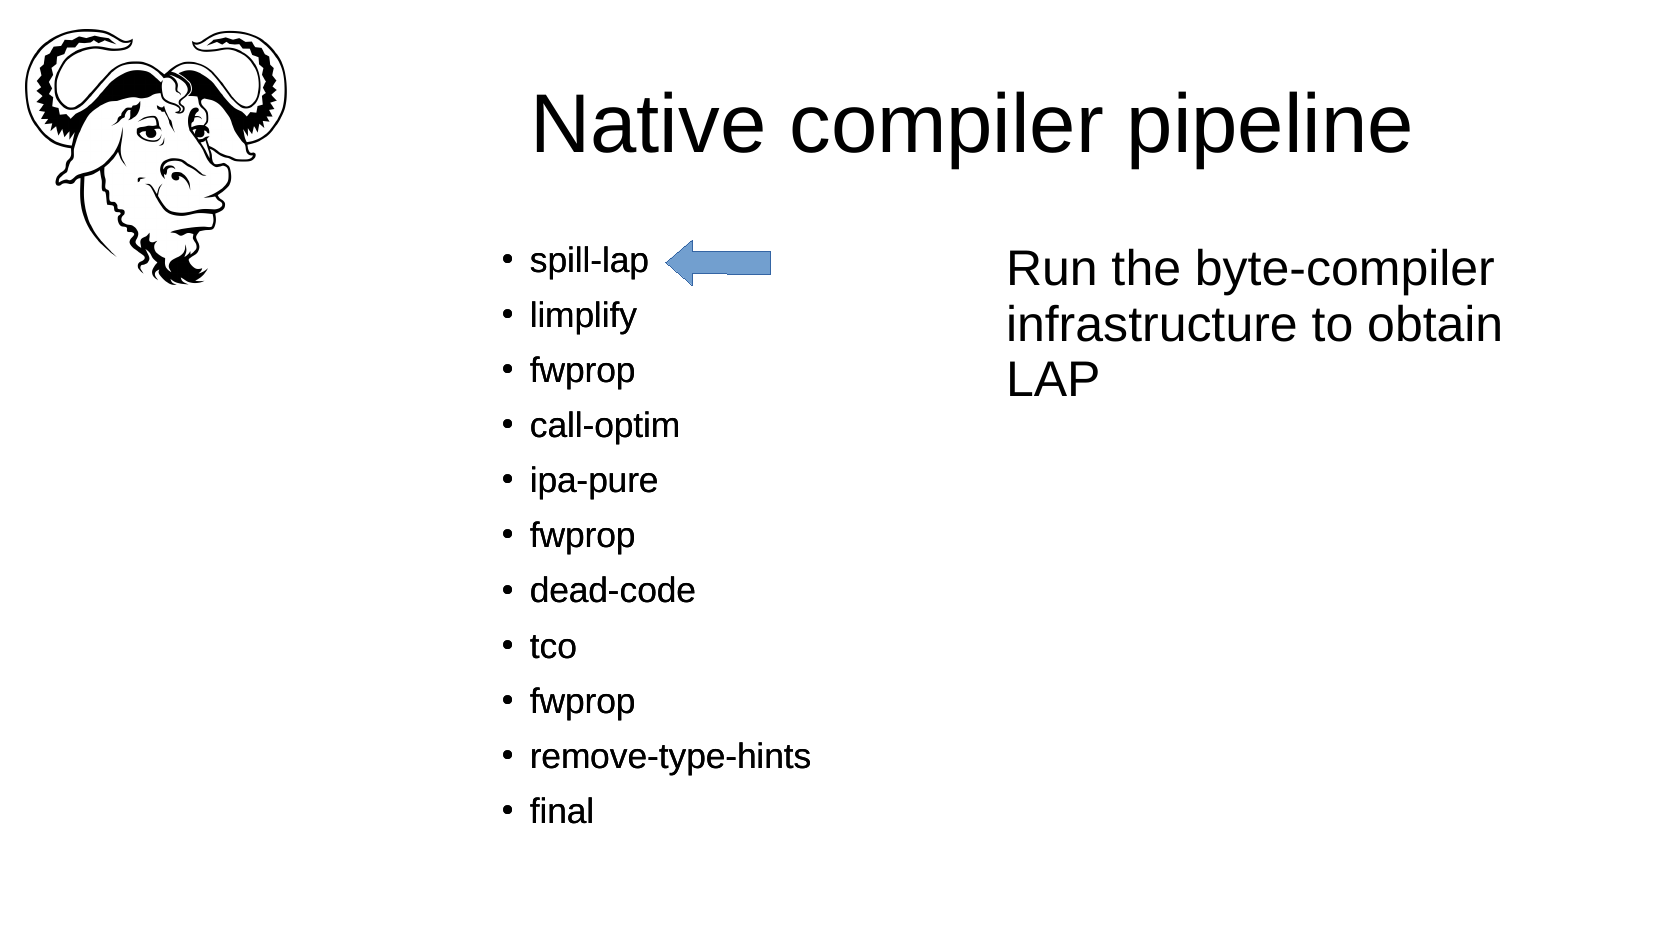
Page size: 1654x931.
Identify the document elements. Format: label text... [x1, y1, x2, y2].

list spill-lap limplify fwprop call-optim ipa-pure fwprop dead-code tco fwprop remove-type-hints final [492, 240, 868, 841]
list Run the byte-compiler infrastructure to obtain LAP [935, 240, 1546, 841]
title Native compiler pipeline [426, 37, 1518, 211]
picture [25, 29, 287, 285]
